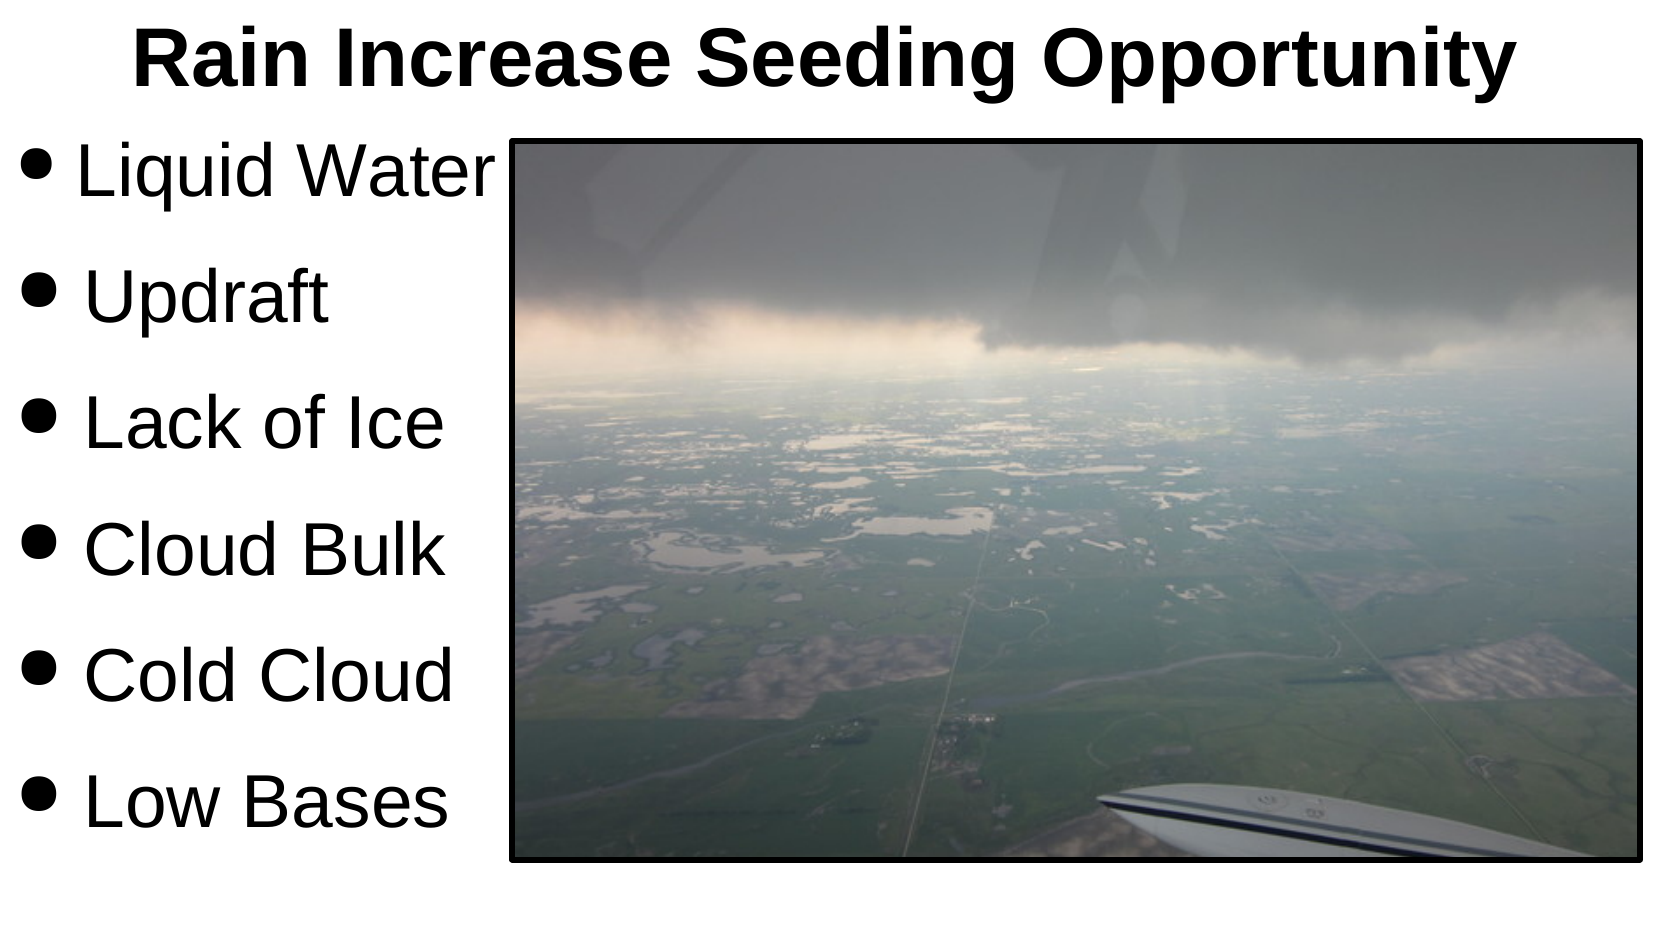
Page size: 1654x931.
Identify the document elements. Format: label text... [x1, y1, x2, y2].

title Rain Increase Seeding Opportunity [0, 0, 1654, 107]
picture [515, 144, 1637, 857]
text_box Liquid Water Updraft Lack of Ice Cloud Bulk Cold Cloud Low Bases [0, 114, 529, 850]
